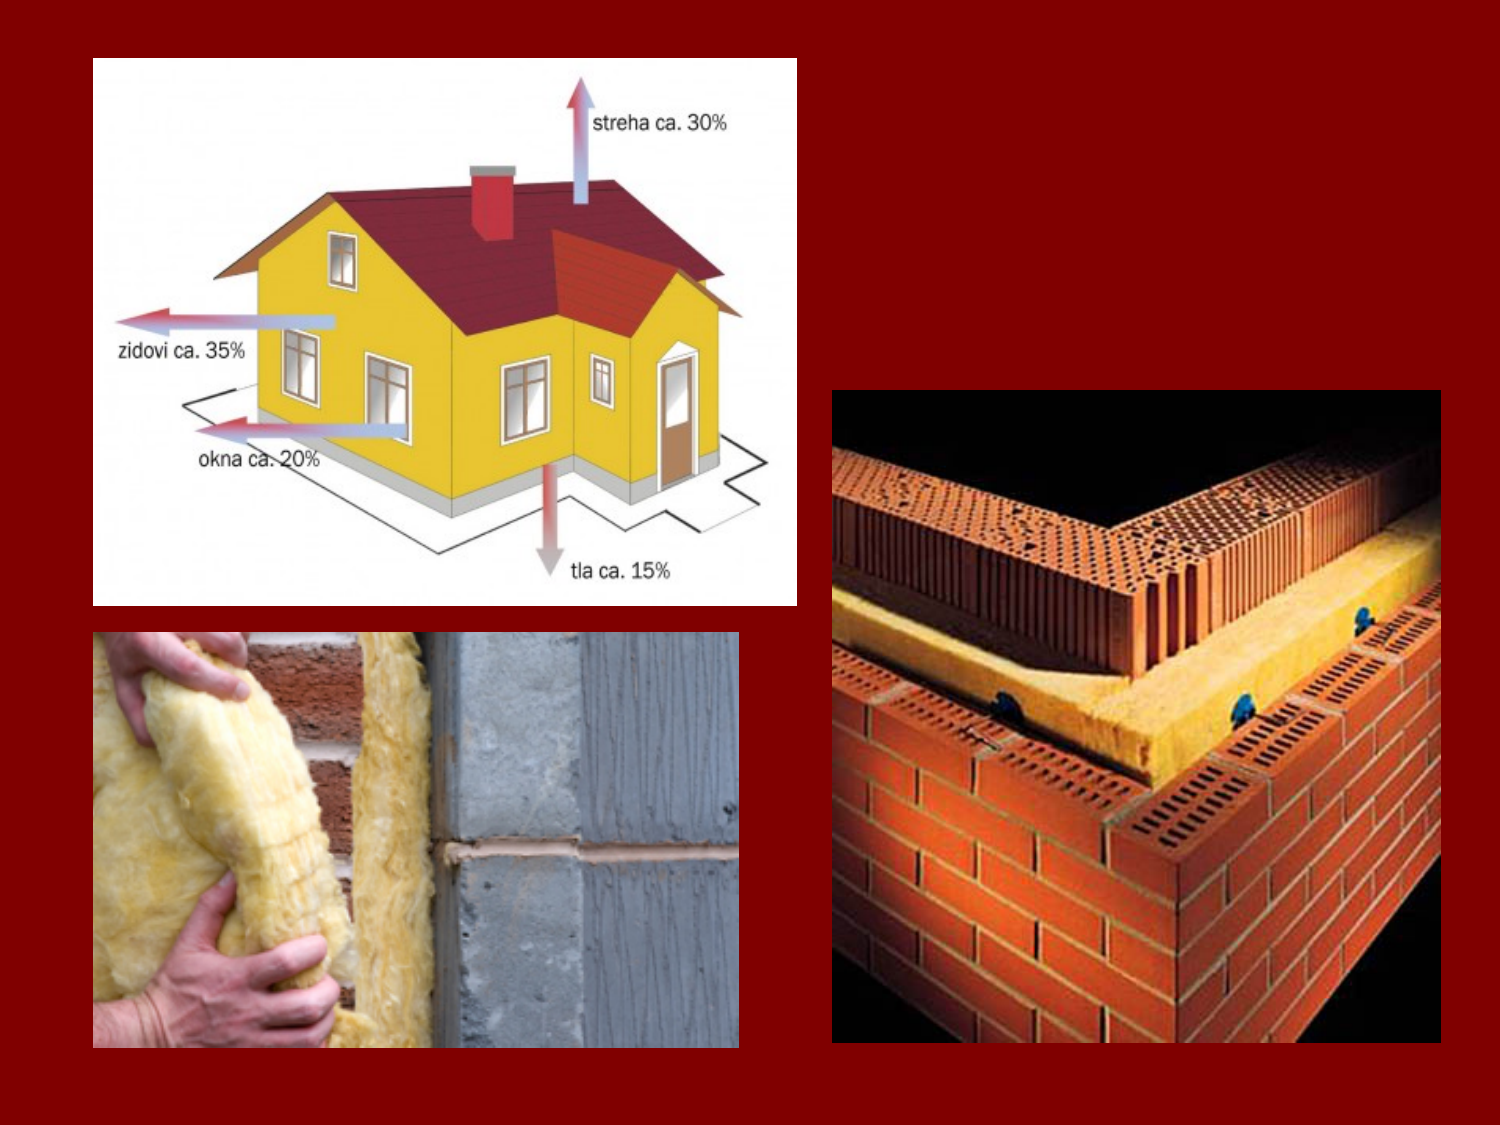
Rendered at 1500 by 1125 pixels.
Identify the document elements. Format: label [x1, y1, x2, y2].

picture [93, 58, 797, 606]
picture [93, 632, 739, 1048]
picture [832, 390, 1441, 1043]
